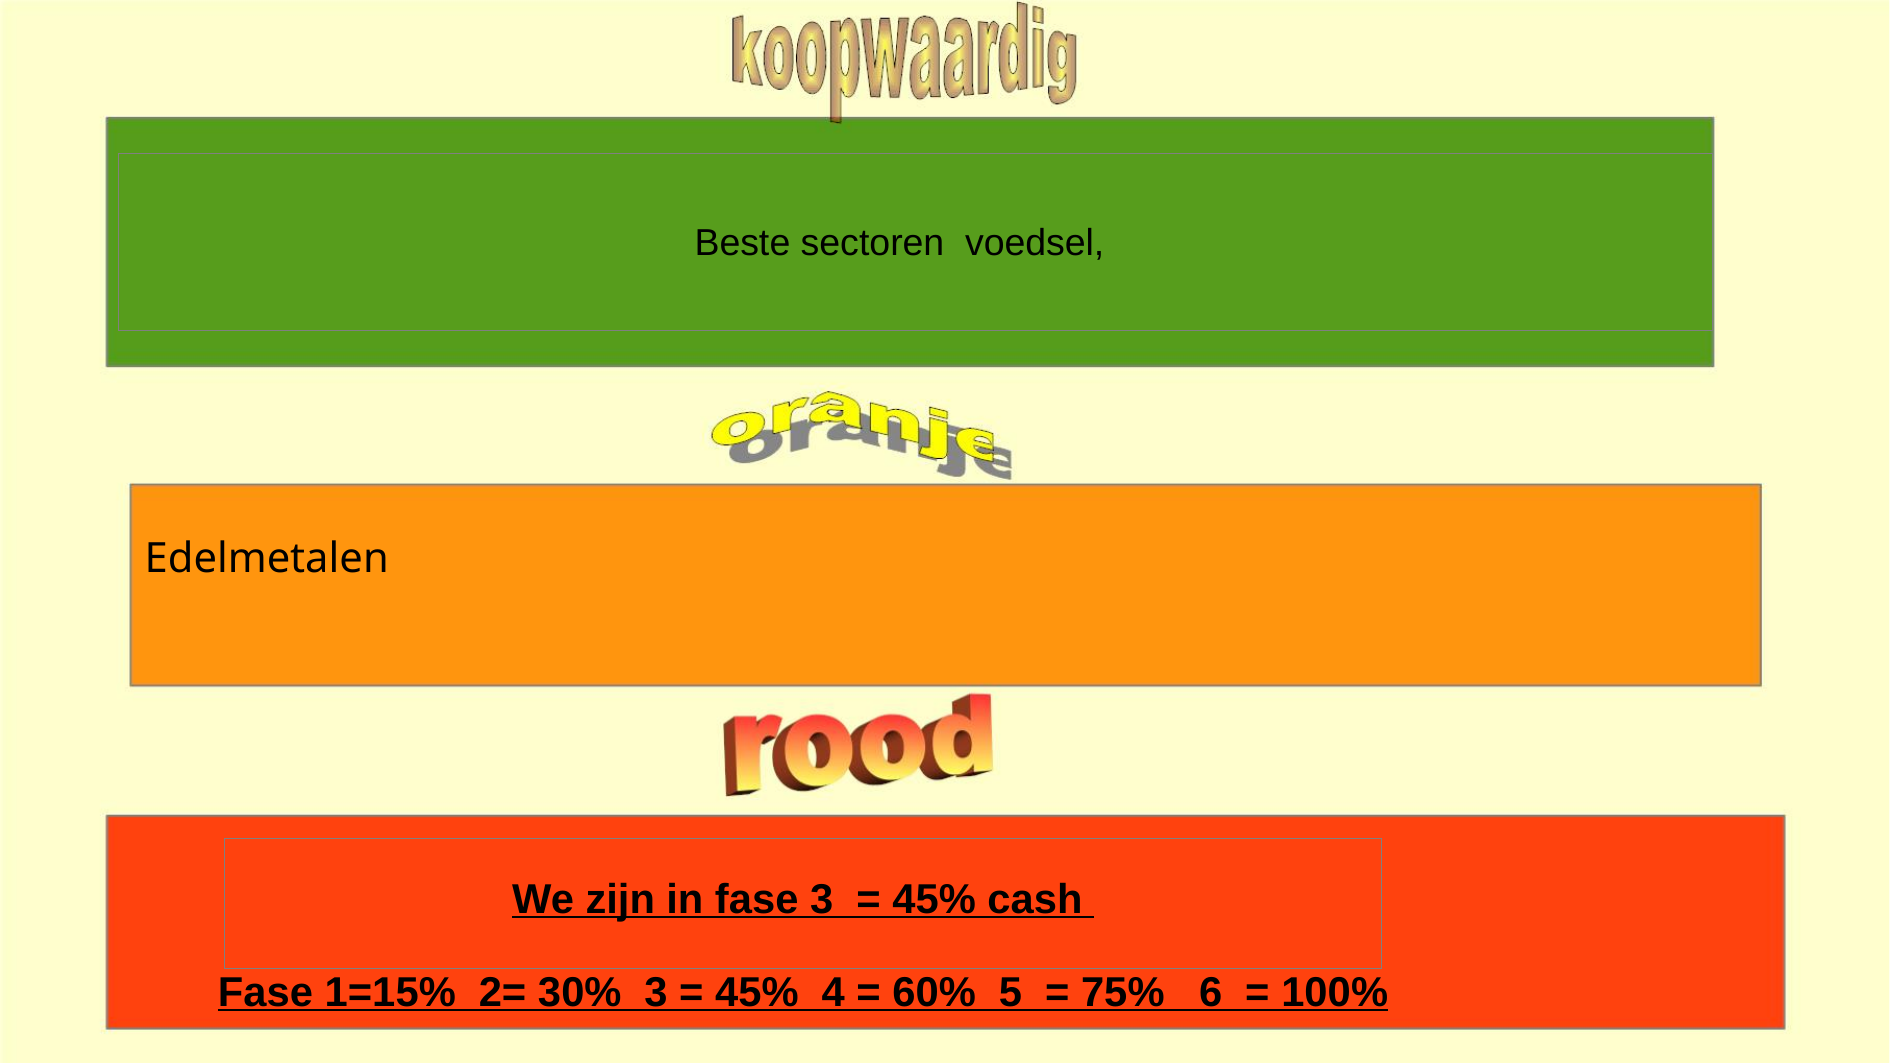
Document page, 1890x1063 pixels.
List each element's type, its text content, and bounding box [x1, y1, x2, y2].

text_box Edelmetalen [144, 541, 1731, 698]
text_box Beste sectoren voedsel, [118, 153, 1713, 331]
text_box We zijn in fase 3 = 45% cash Fase 1=15% 2= 30% 3 = 45% 4 = 60% 5 = 75% 6 = 100% [224, 838, 1382, 969]
text_box [0, 0, 1890, 1063]
